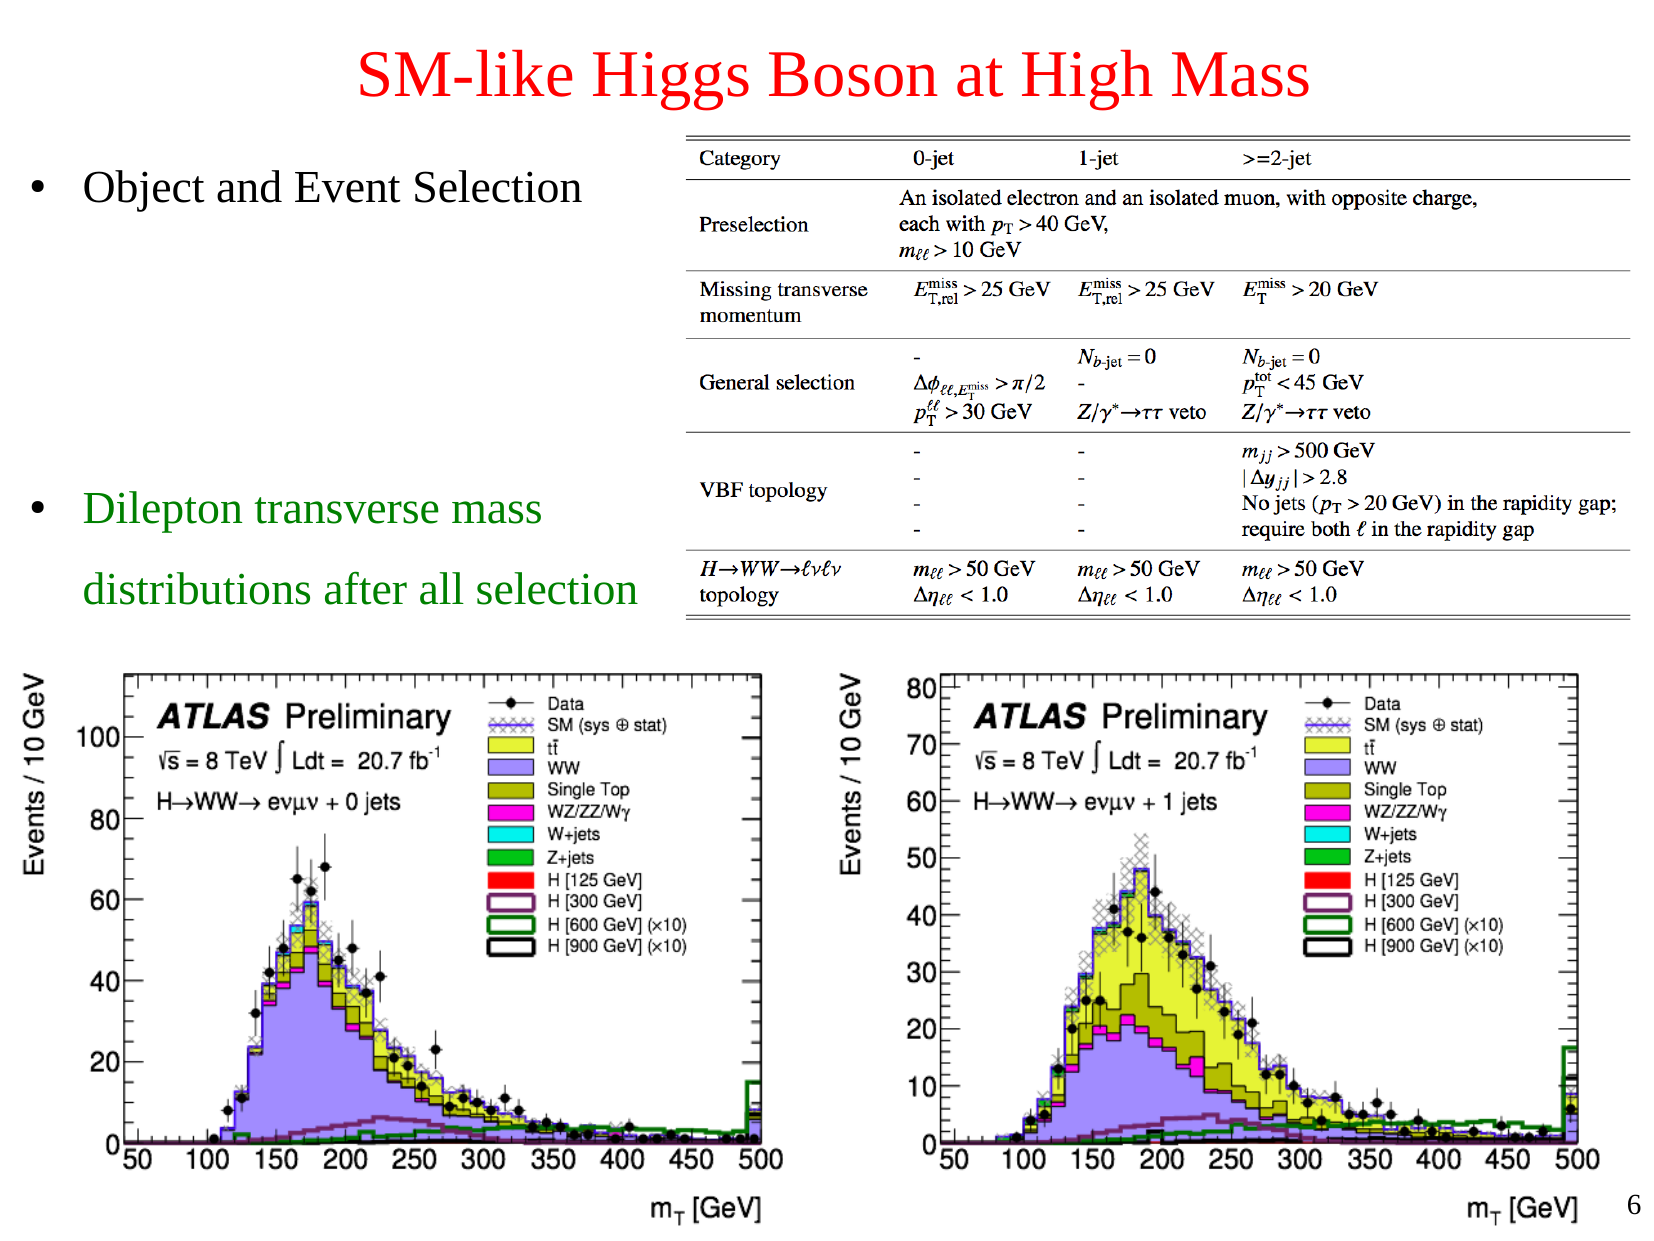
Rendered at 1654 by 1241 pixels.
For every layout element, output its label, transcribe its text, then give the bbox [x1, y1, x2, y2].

picture [661, 117, 1654, 636]
picture [1, 647, 1624, 1241]
title SM-like Higgs Boson at High Mass [128, 5, 1541, 144]
list Object and Event Selection Dilepton transverse mass distributions after all selection [11, 162, 1647, 944]
